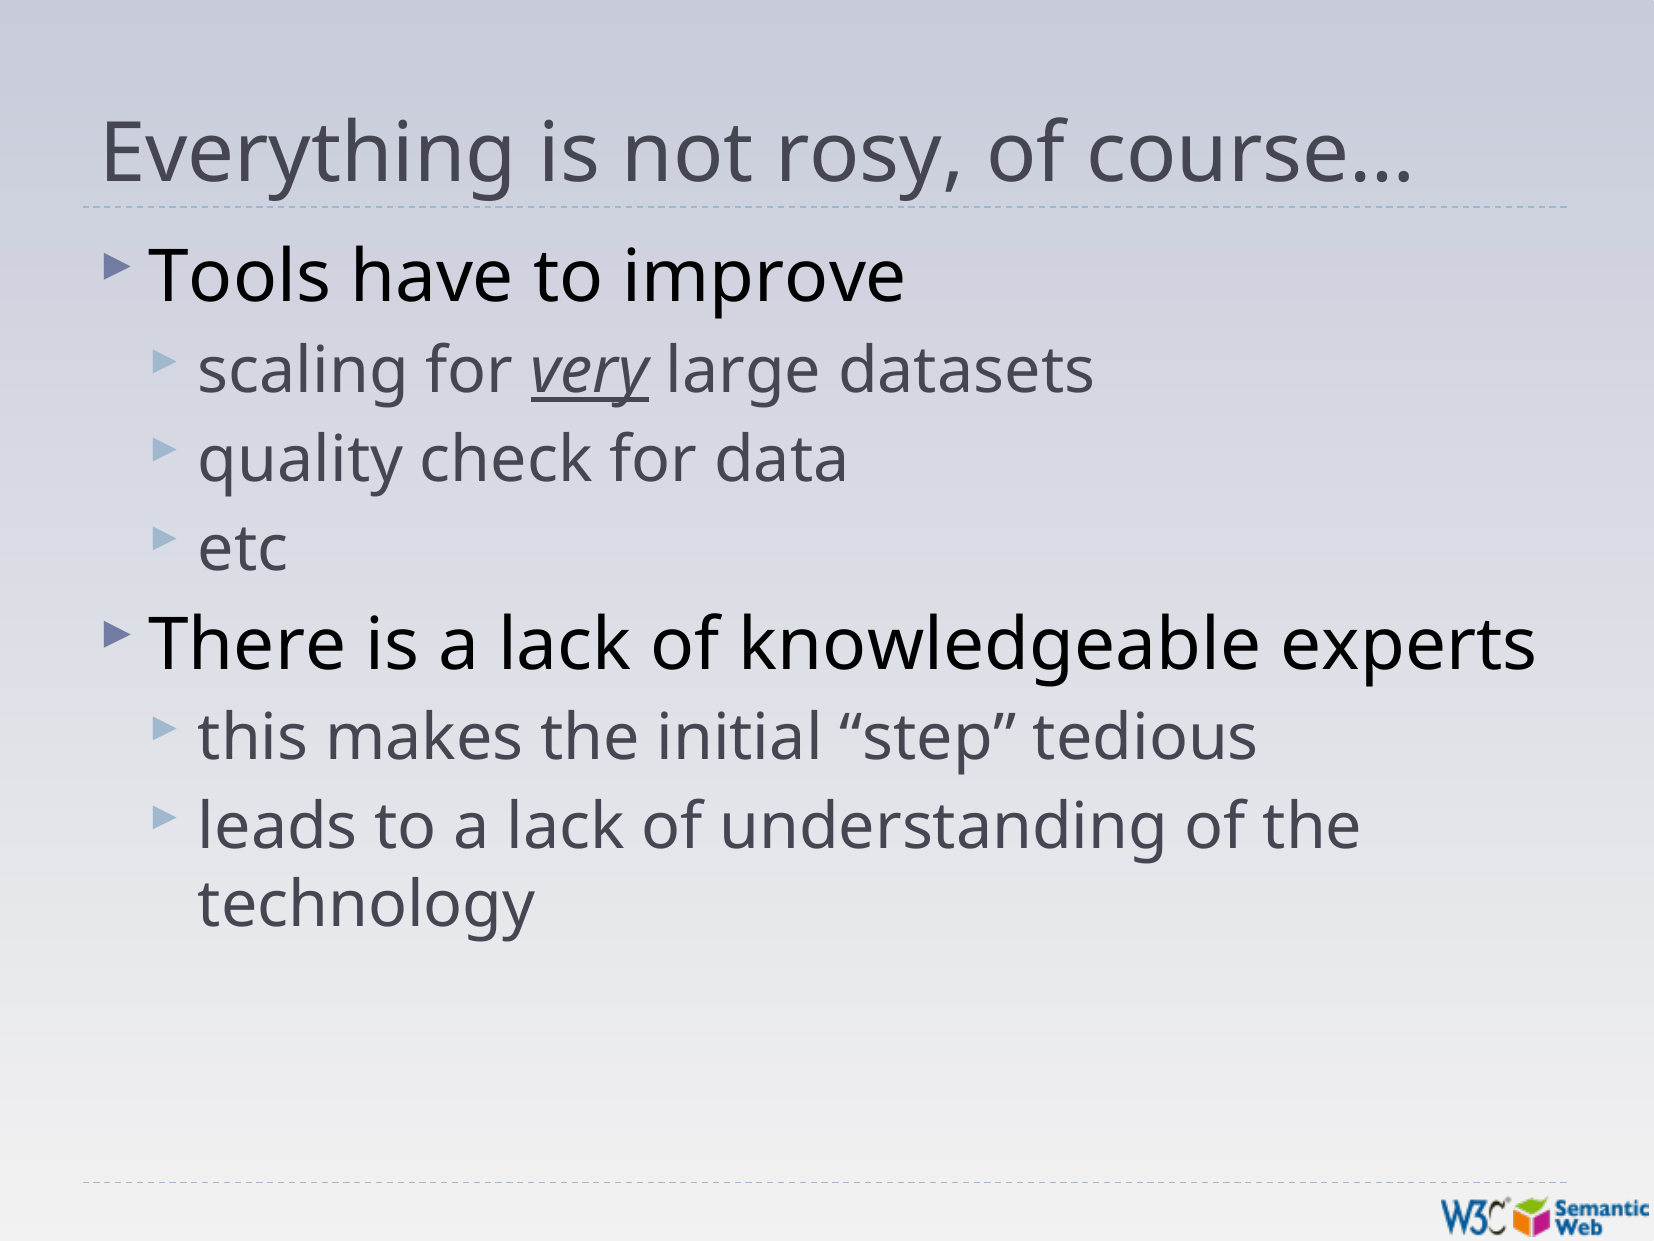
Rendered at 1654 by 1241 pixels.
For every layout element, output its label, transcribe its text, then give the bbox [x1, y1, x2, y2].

title Everything is not rosy, of course… [82, 27, 1572, 207]
picture [1441, 1195, 1649, 1237]
list Tools have to improve scaling for very large datasets quality check for data etc There is a lack of knowledgeable experts this makes the initial “step” tedious leads to a lack of understanding of the technology [82, 220, 1572, 1114]
